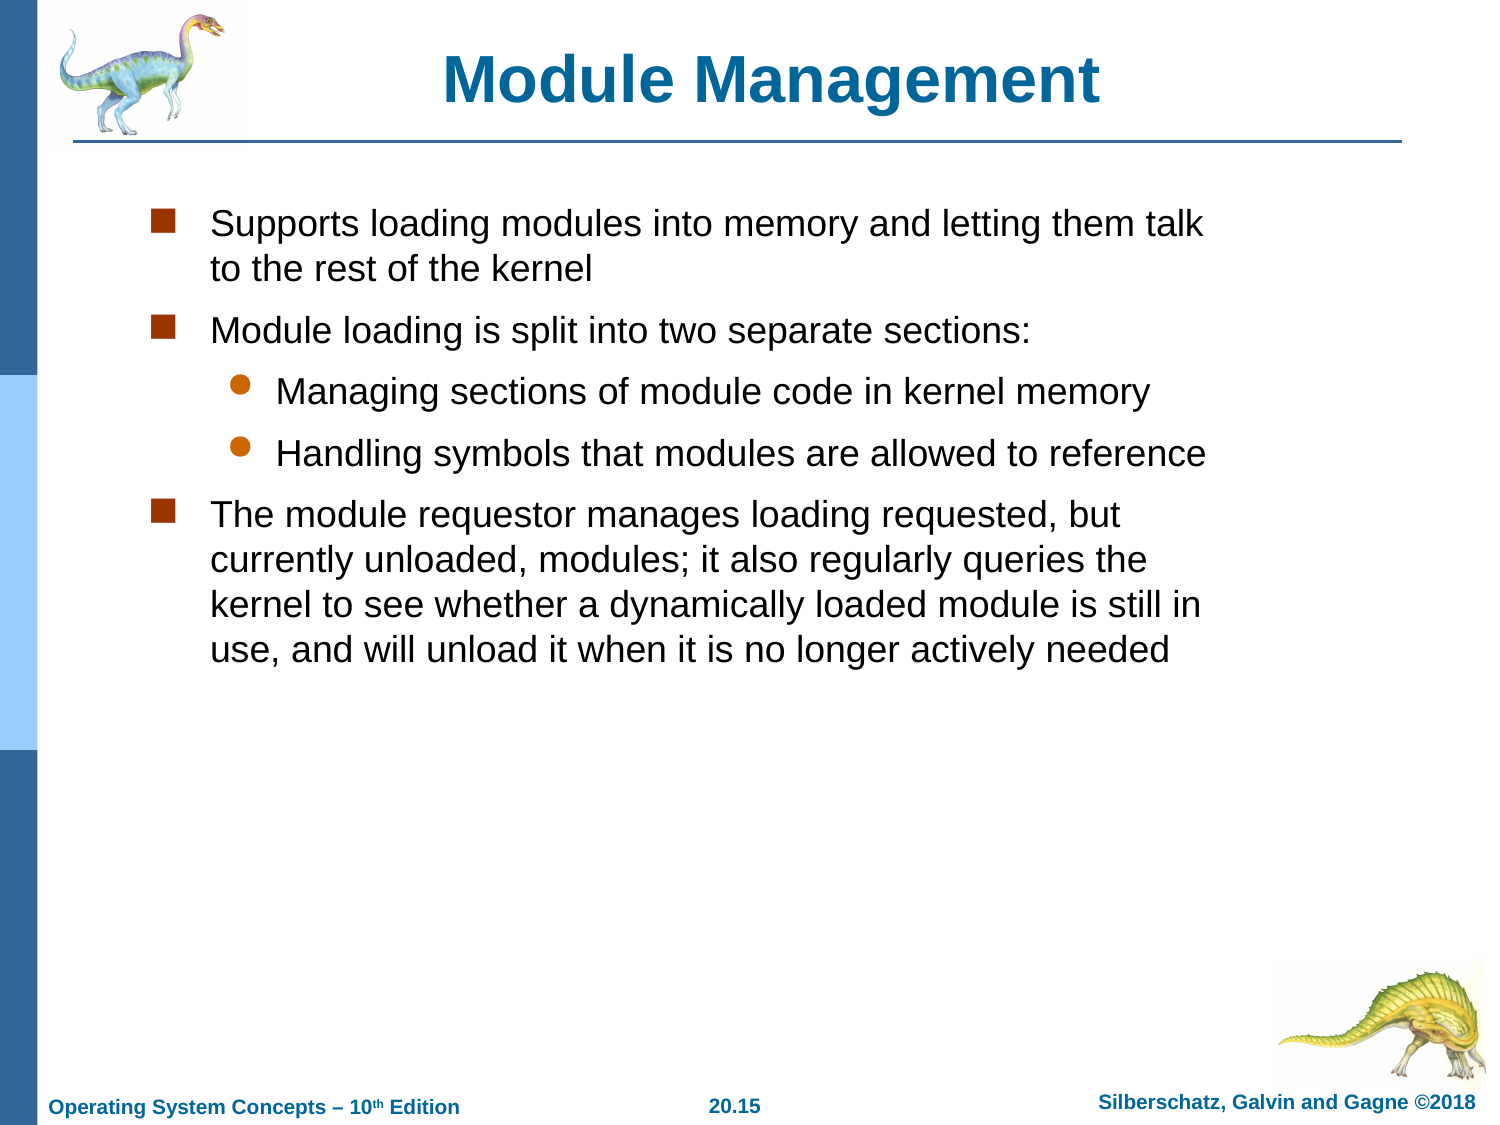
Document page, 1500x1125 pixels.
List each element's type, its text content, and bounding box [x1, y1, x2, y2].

picture [1275, 959, 1486, 1090]
list Supports loading modules into memory and letting them talk to the rest of the kernel Module loading is split into two separate sections: Managing sections of module code in kernel memory Handling symbols that modules are allowed to reference The module requestor manages loading requested, but currently unloaded, modules; it also regularly queries the kernel to see whether a dynamically loaded module is still in use, and will unload it when it is no longer actively needed [138, 191, 1248, 928]
picture [46, 0, 243, 149]
title Module Management [118, 28, 1426, 124]
picture [1415, 1094, 1423, 1099]
